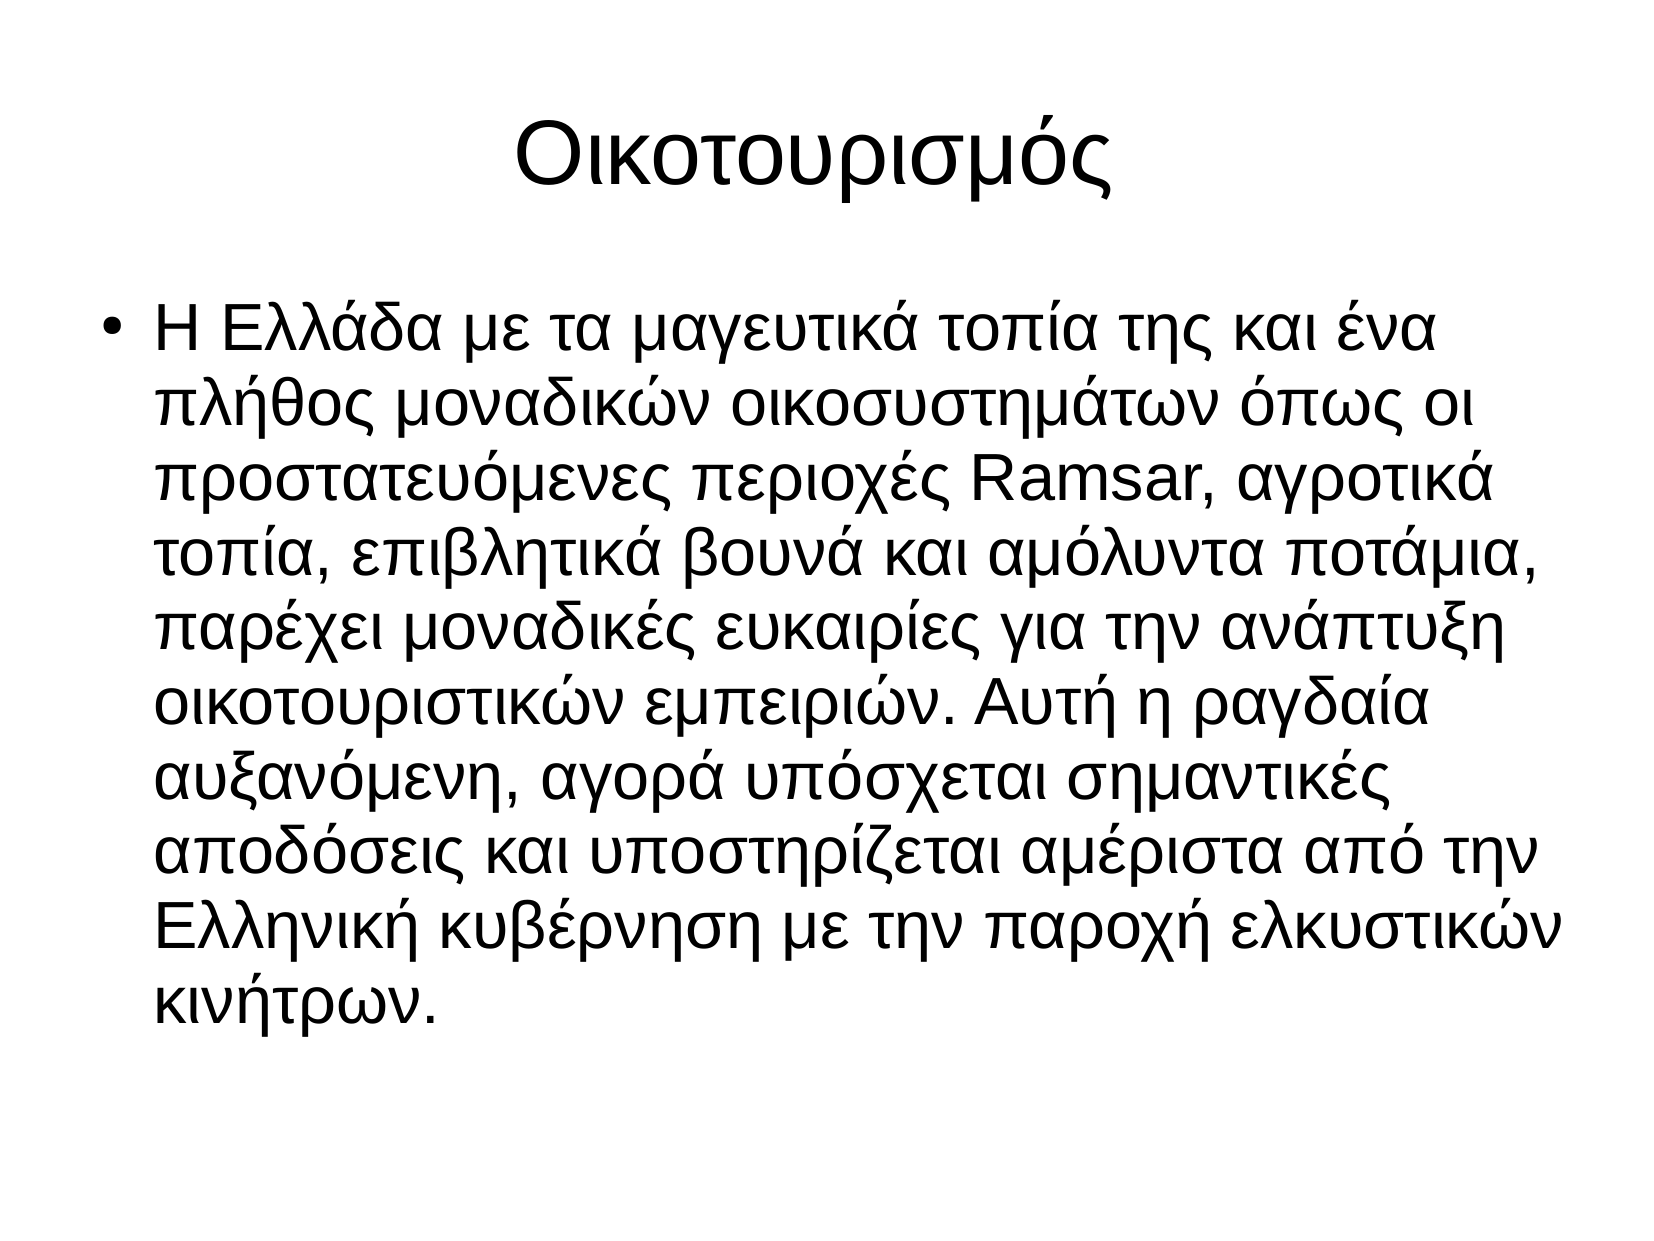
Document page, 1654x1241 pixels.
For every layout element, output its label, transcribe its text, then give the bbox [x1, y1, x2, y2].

list Η Ελλάδα με τα μαγευτικά τοπία της και ένα πλήθος μοναδικών οικοσυστημάτων όπως οι προστατευόμενες περιοχές Ramsar, αγροτικά τοπία, επιβλητικά βουνά και αμόλυντα ποτάμια, παρέχει μοναδικές ευκαιρίες για την ανάπτυξη οικοτουριστικών εμπειριών. Αυτή η ραγδαία αυξανόμενη, αγορά υπόσχεται σημαντικές αποδόσεις και υποστηρίζεται αμέριστα από την Ελληνική κυβέρνηση με την παροχή ελκυστικών κινήτρων. [82, 290, 1571, 1109]
title Οικοτουρισμός [82, 49, 1571, 257]
